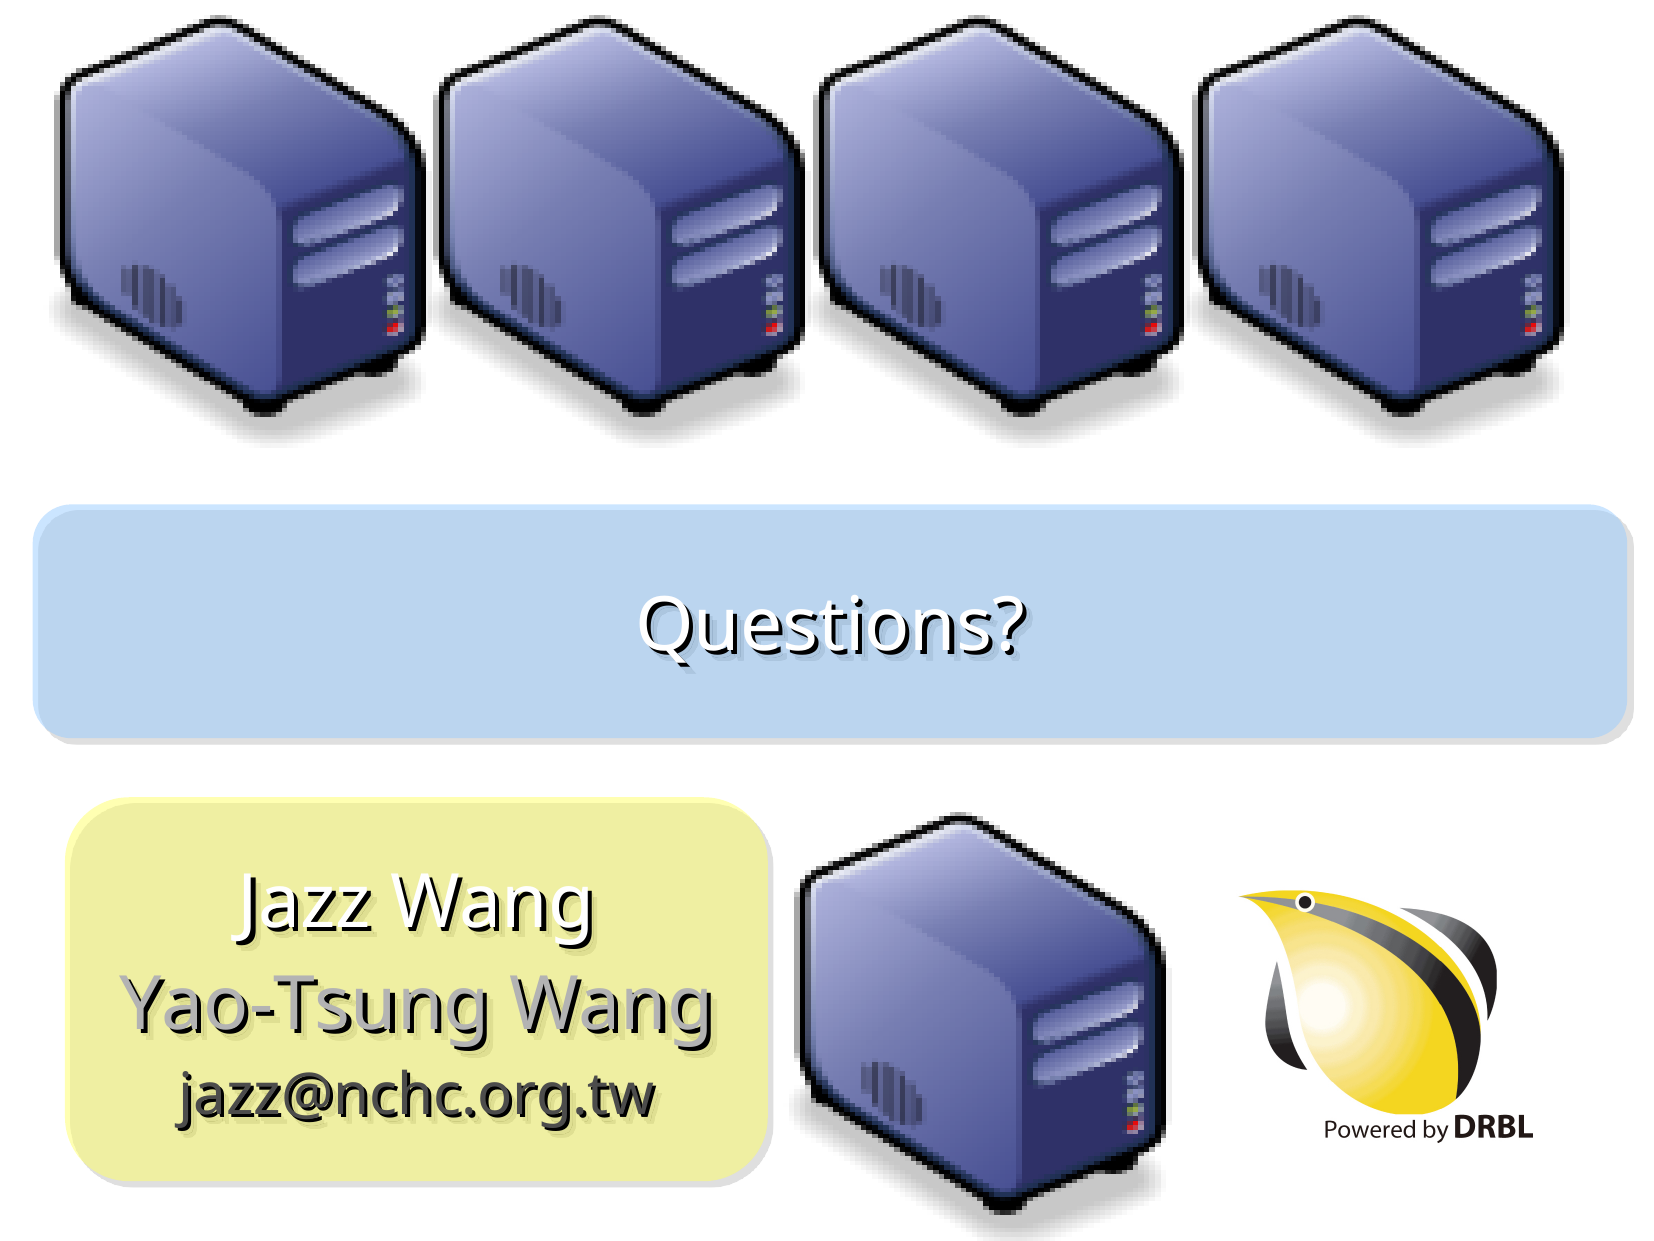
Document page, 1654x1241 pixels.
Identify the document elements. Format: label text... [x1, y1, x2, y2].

picture [767, 799, 1211, 1241]
picture [1224, 874, 1548, 1152]
picture [27, 2, 1609, 502]
text_box Jazz Wang Yao-Tsung Wang jazz@nchc.org.tw [64, 797, 768, 1182]
text_box Questions? [32, 504, 1628, 739]
